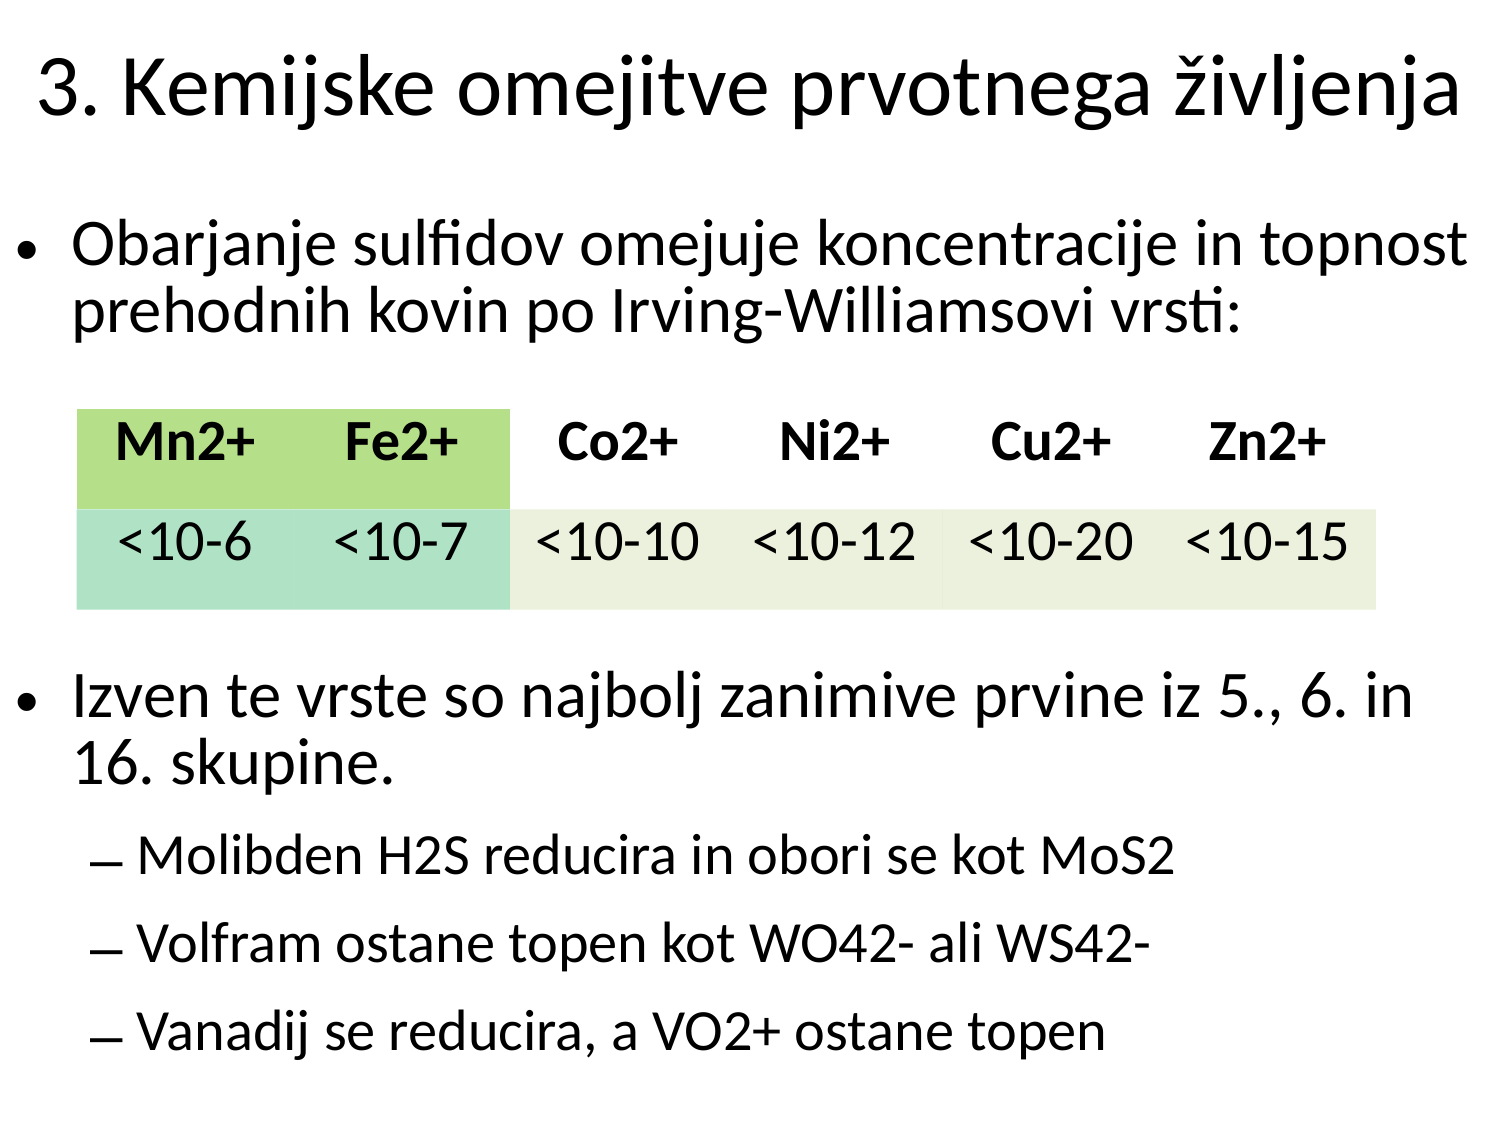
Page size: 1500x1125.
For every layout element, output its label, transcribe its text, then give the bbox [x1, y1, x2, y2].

table_cell <10-15 [1159, 509, 1376, 610]
table_cell <10-10 [510, 509, 726, 610]
table_cell <10-6 [77, 509, 293, 610]
table_cell <10-7 [293, 509, 510, 610]
table_header Cu2+ [943, 409, 1159, 509]
table_header Ni2+ [726, 409, 943, 509]
list Obarjanje sulfidov omejuje koncentracije in topnost prehodnih kovin po Irving-Williamsovi vrsti: Izven te vrste so najbolj zanimive prvine iz 5., 6. in 16. skupine. Molibden H2S reducira in obori se kot MoS2 Volfram ostane topen kot WO42- ali WS42- Vanadij se reducira, a VO2+ ostane topen [0, 208, 1500, 1125]
table_header Zn2+ [1159, 409, 1376, 509]
title 3. Kemijske omejitve prvotnega življenja [0, 0, 1500, 188]
table_header Mn2+ [77, 409, 293, 509]
table_cell <10-12 [726, 509, 943, 610]
table_cell <10-20 [943, 509, 1159, 610]
table_header Fe2+ [293, 409, 510, 509]
table_header Co2+ [510, 409, 726, 509]
